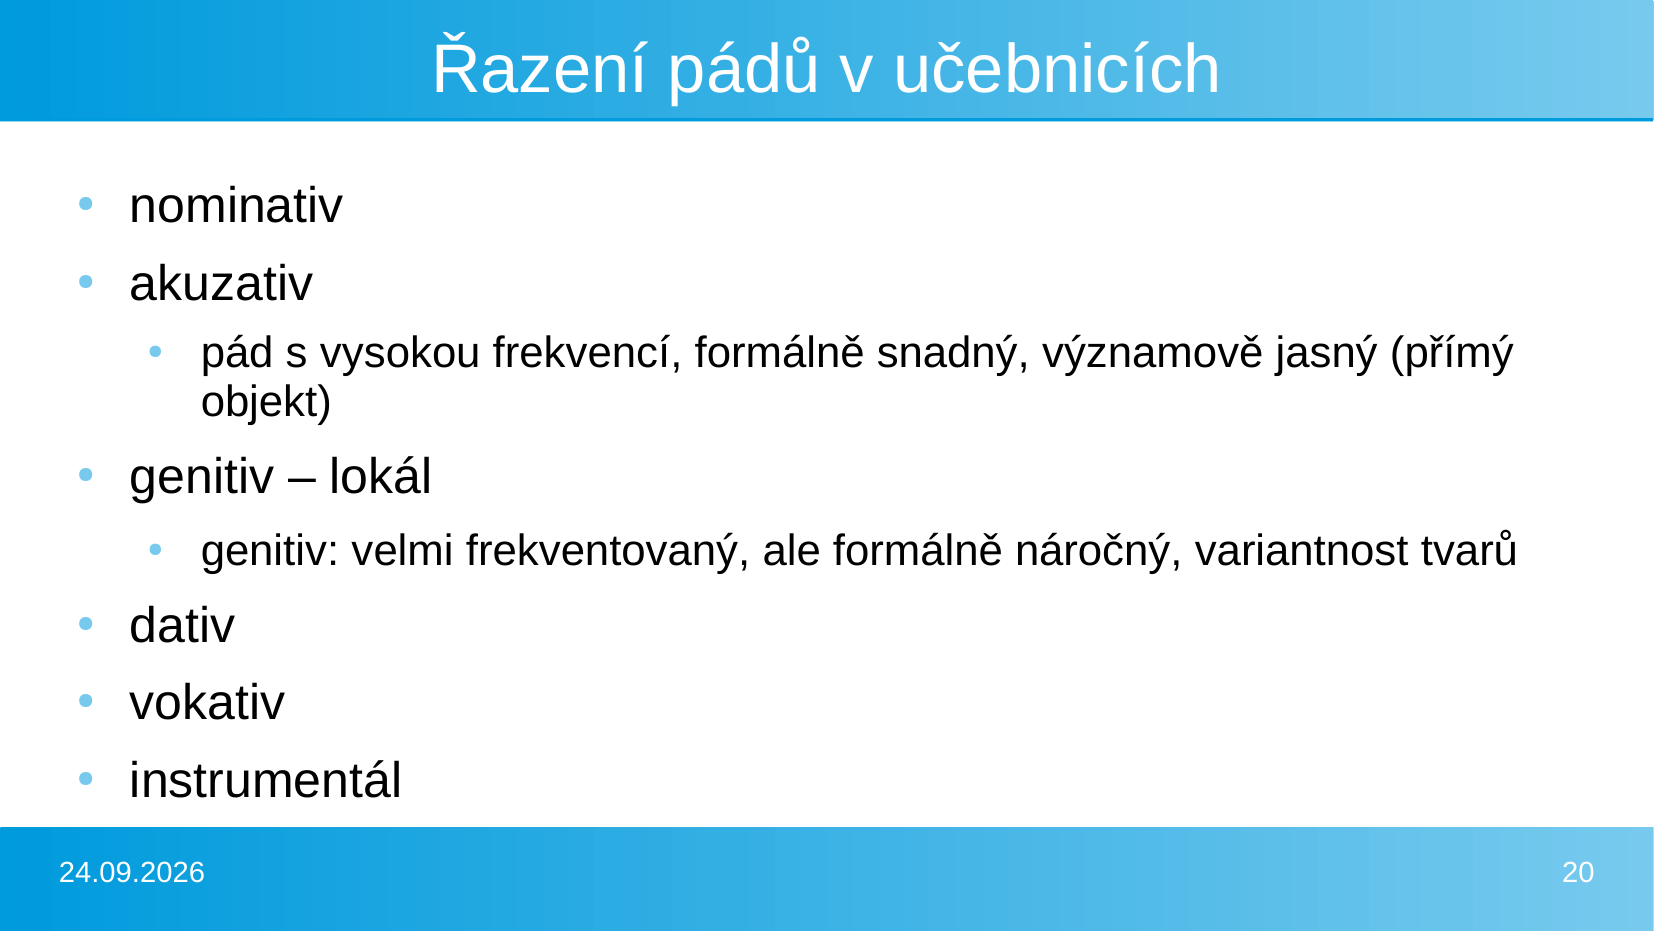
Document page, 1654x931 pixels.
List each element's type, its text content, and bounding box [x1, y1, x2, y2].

title Řazení pádů v učebnicích [59, 29, 1595, 108]
list nominativ akuzativ pád s vysokou frekvencí, formálně snadný, významově jasný (přímý objekt) genitiv – lokál genitiv: velmi frekventovaný, ale formálně náročný, variantnost tvarů dativ vokativ instrumentál [59, 177, 1595, 768]
